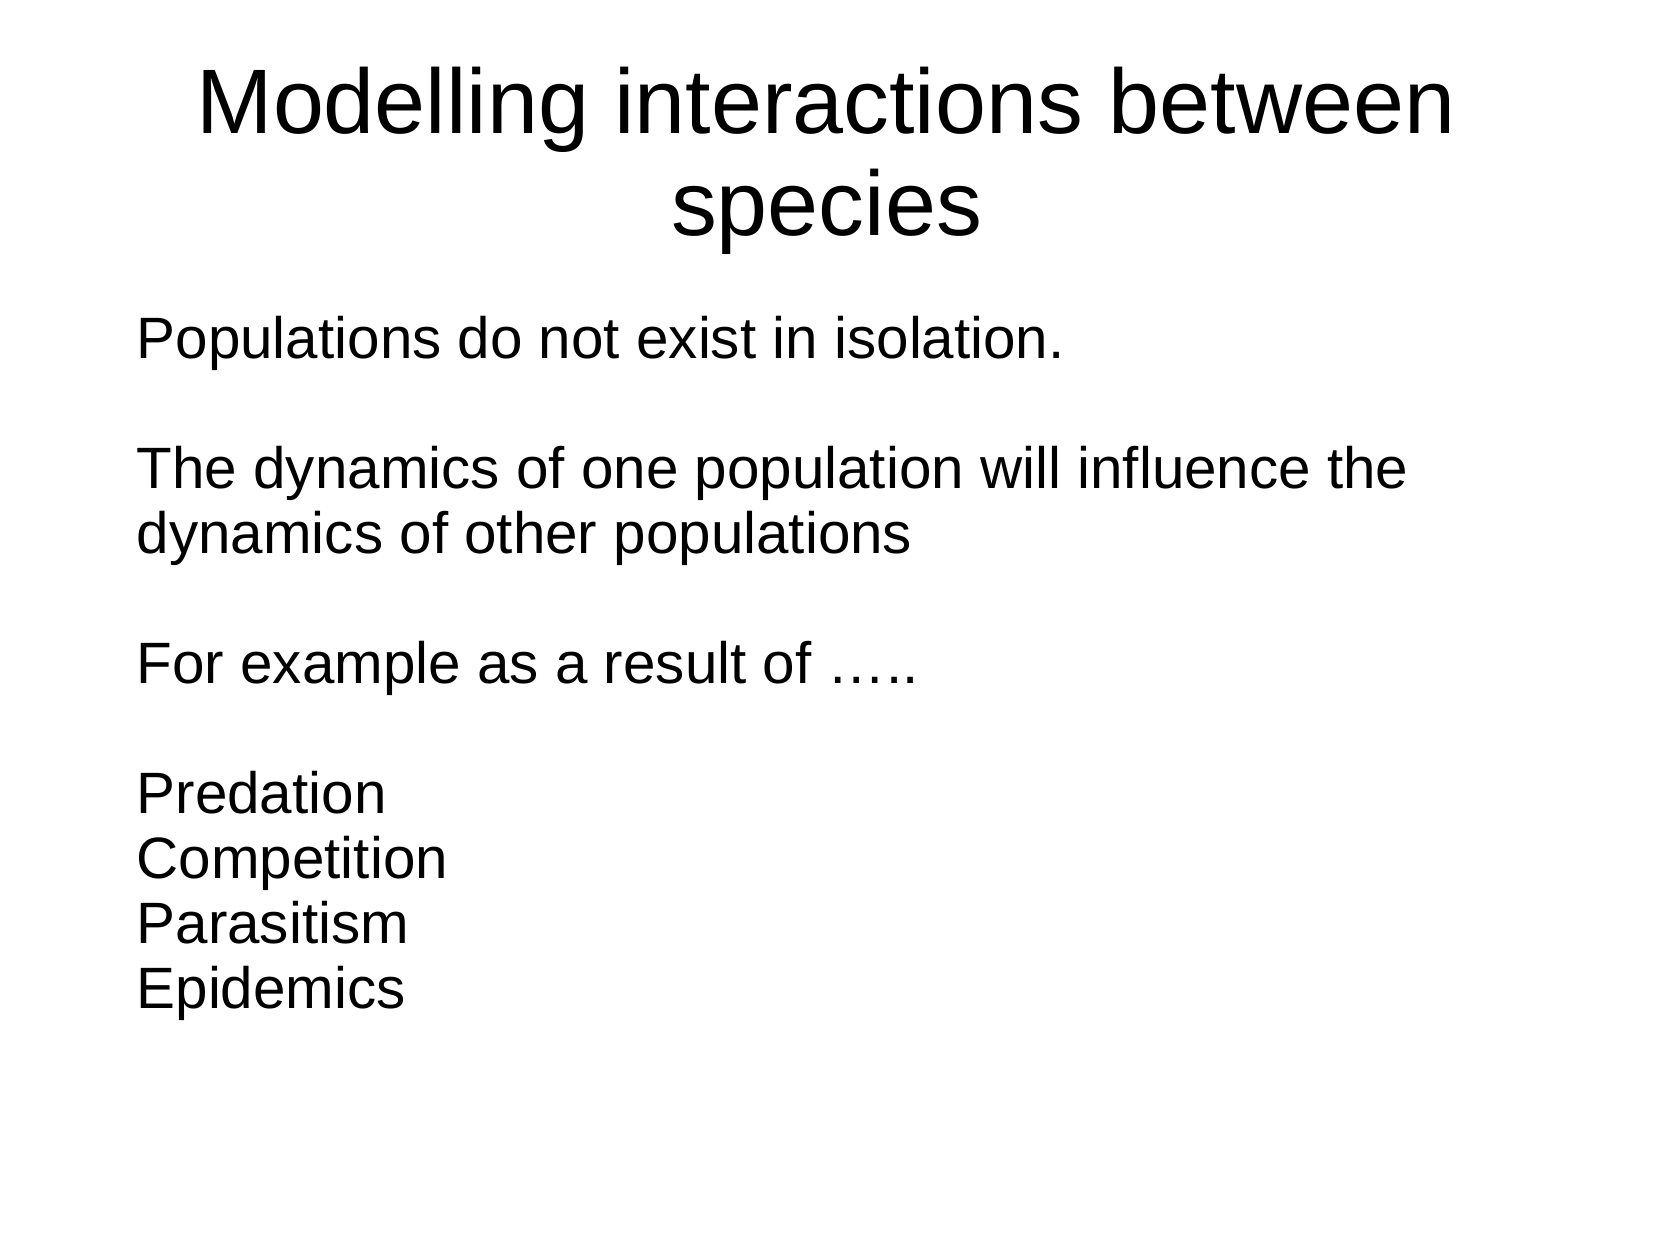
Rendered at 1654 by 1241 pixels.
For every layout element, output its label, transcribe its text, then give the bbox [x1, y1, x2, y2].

text_box Populations do not exist in isolation. The dynamics of one population will influence the dynamics of other populations For example as a result of ….. Predation Competition Parasitism Epidemics [122, 297, 1426, 1073]
title Modelling interactions between species [82, 49, 1571, 257]
